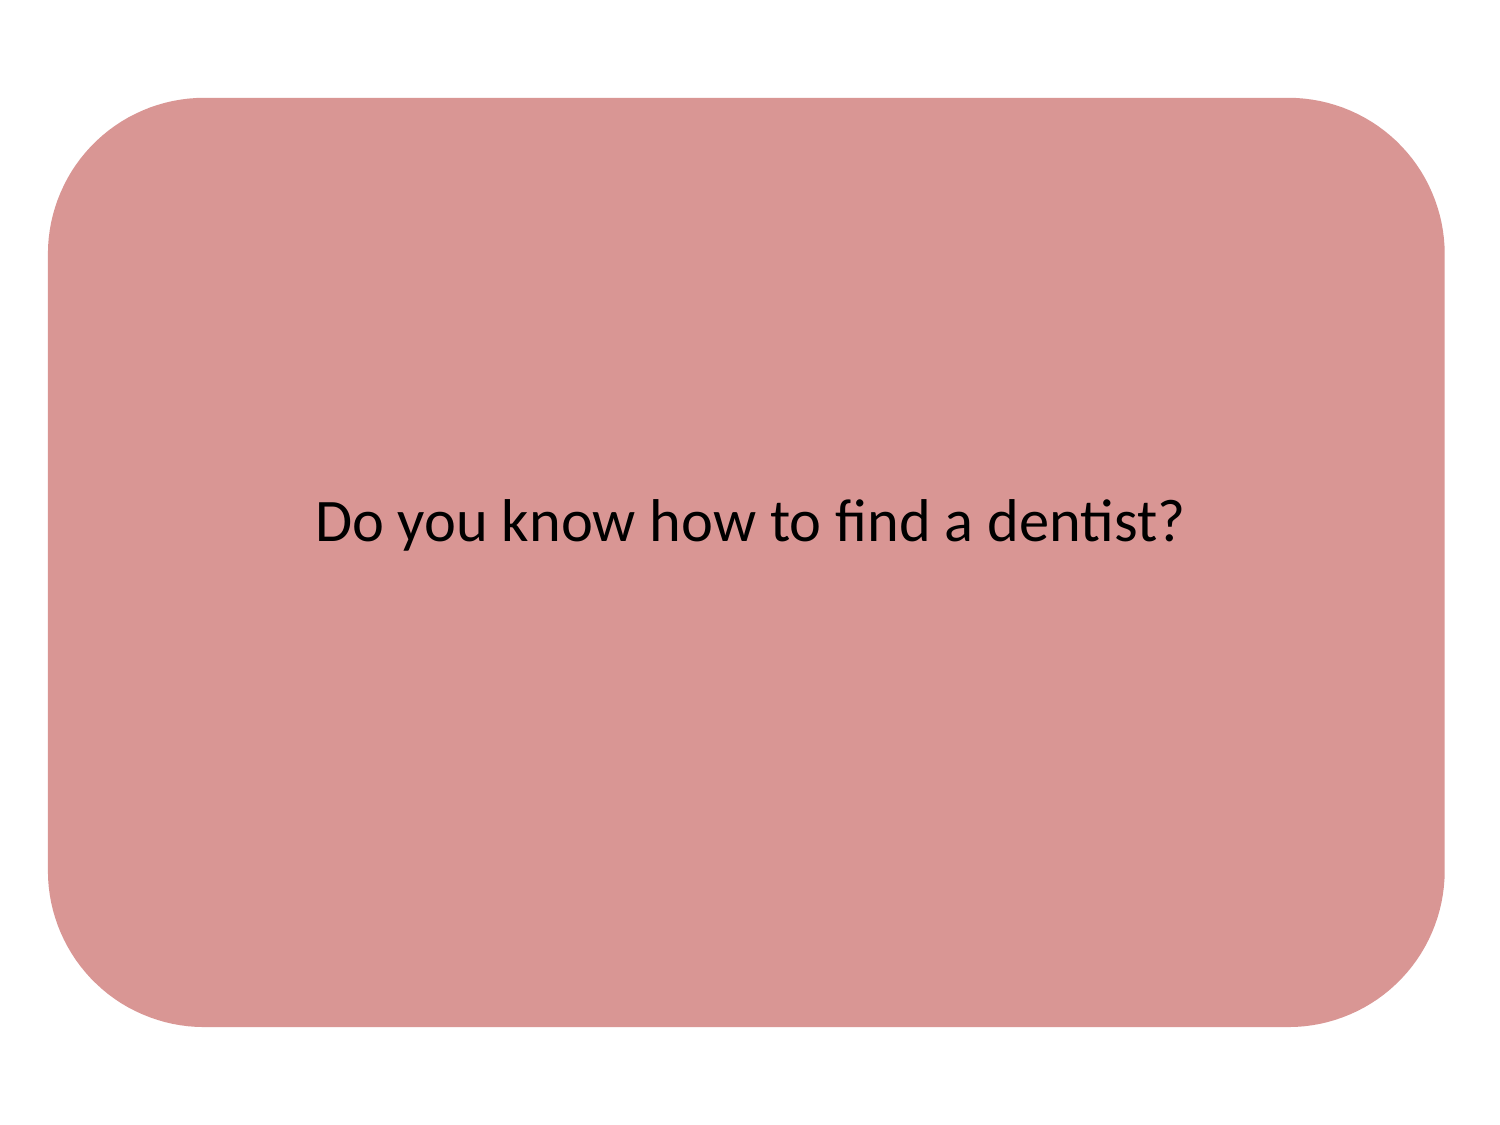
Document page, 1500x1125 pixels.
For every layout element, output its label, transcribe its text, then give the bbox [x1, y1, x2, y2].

text_box [50, 99, 1443, 1025]
list Do you know how to find a dentist? [187, 473, 1314, 652]
